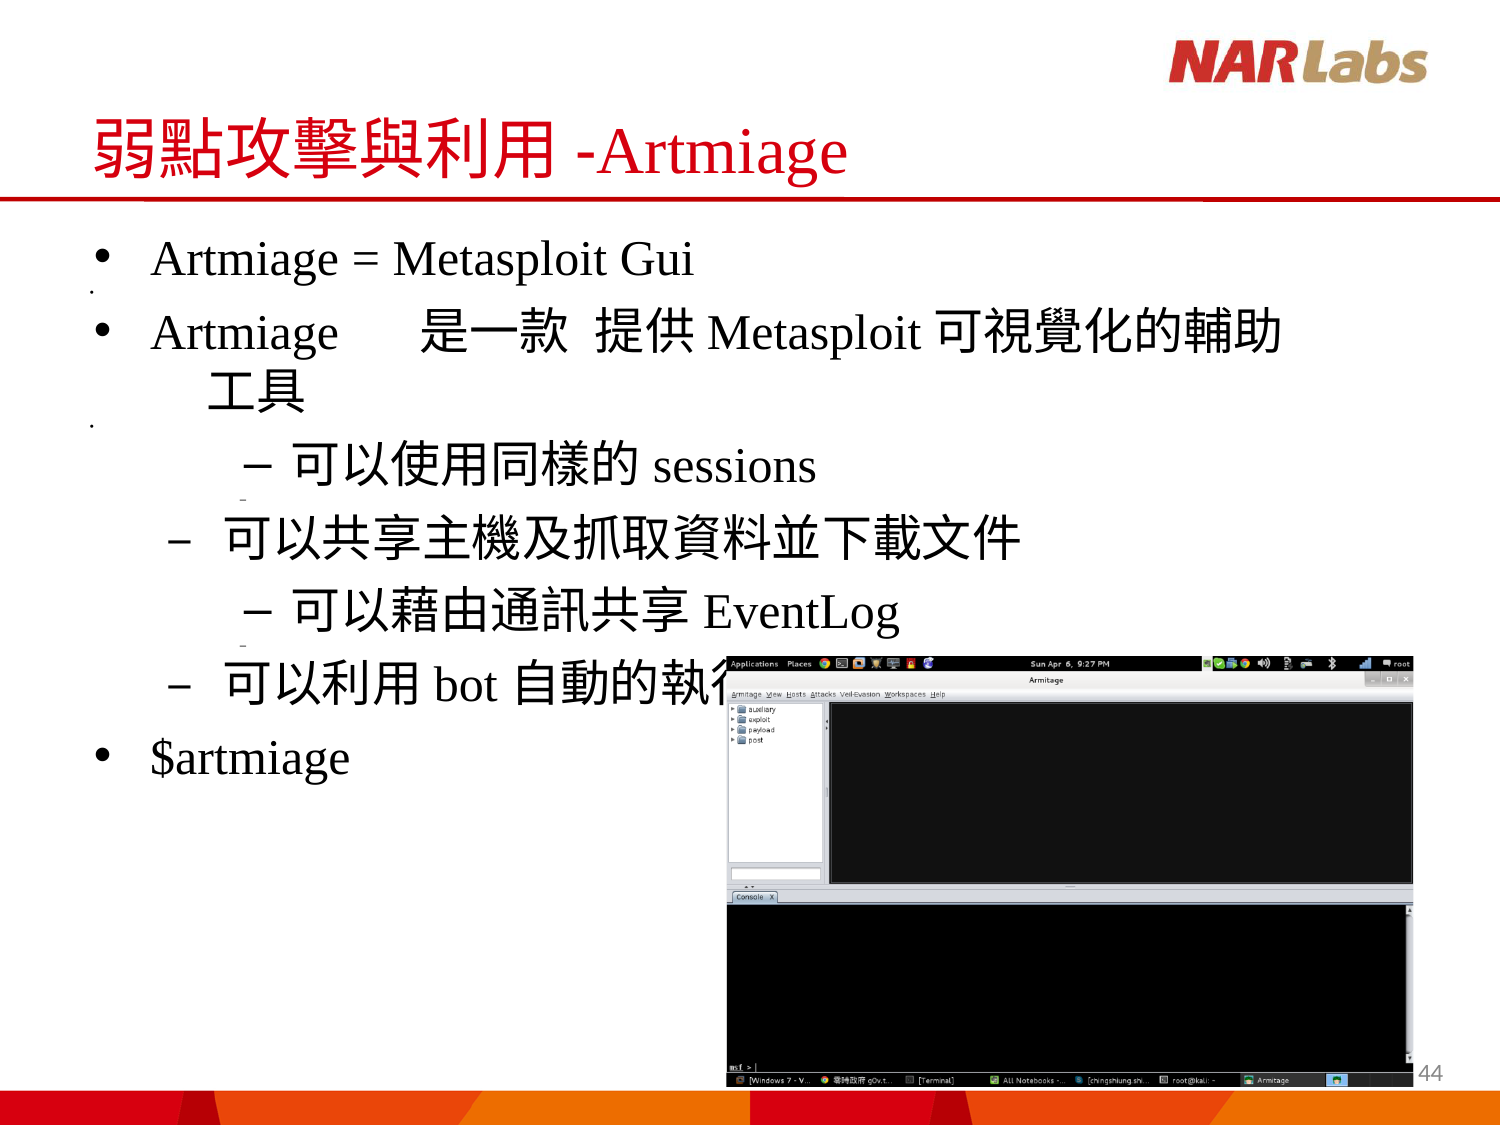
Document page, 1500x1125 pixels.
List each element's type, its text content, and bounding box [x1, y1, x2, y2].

text_box [726, 657, 1413, 1086]
text_box 41 [1414, 1056, 1448, 1090]
title 弱點攻擊與利用-Artmiage [89, 107, 1411, 189]
text_box Artmiage = Metasploit Gui Artmiage 是一款 提供Metasploit可視覺化的輔助工具 可以使用同樣的sessions – 可以共享主機及抓取資料並下載文件 可以藉由通訊共享EventLog – 可以利用bot自動的執行任務 $artmiage [89, 225, 1304, 720]
